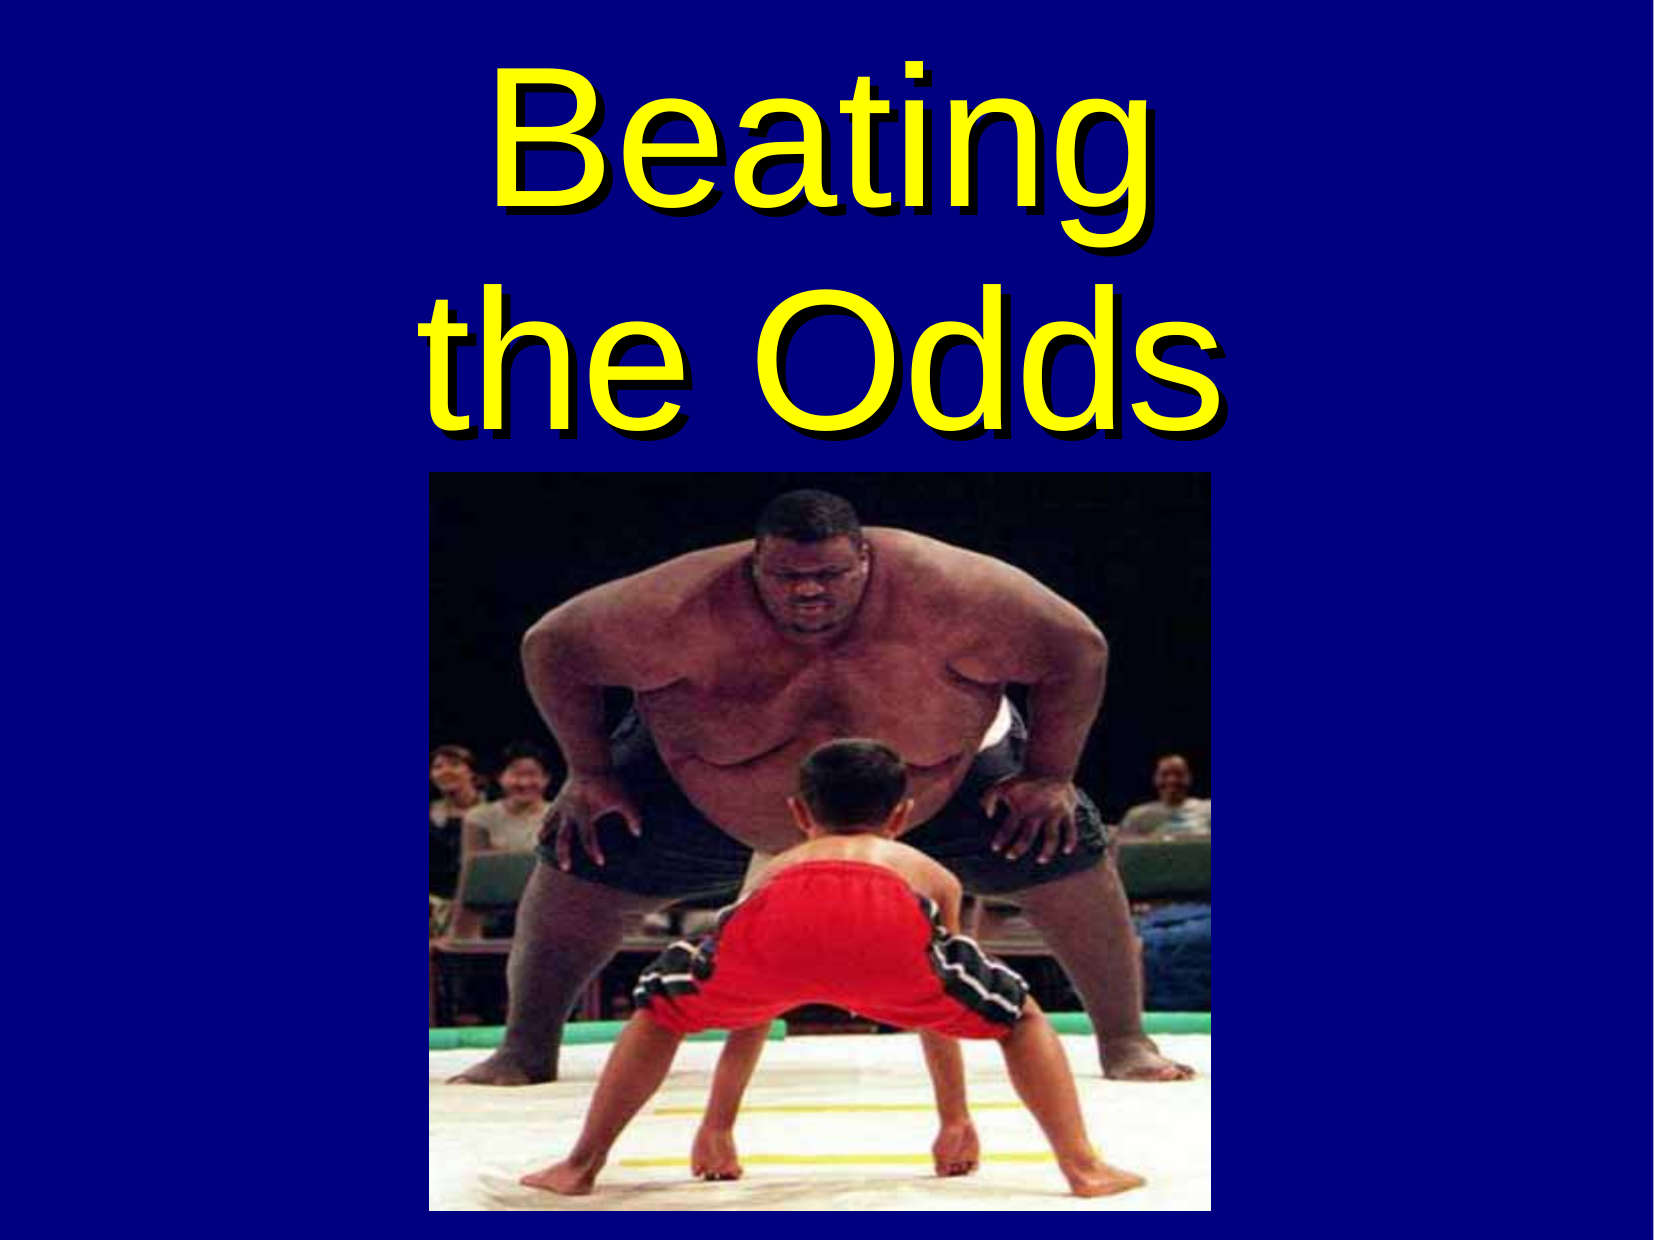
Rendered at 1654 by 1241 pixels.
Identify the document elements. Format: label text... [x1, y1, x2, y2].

picture [429, 472, 1211, 1211]
title Beating the Odds [76, 25, 1565, 473]
